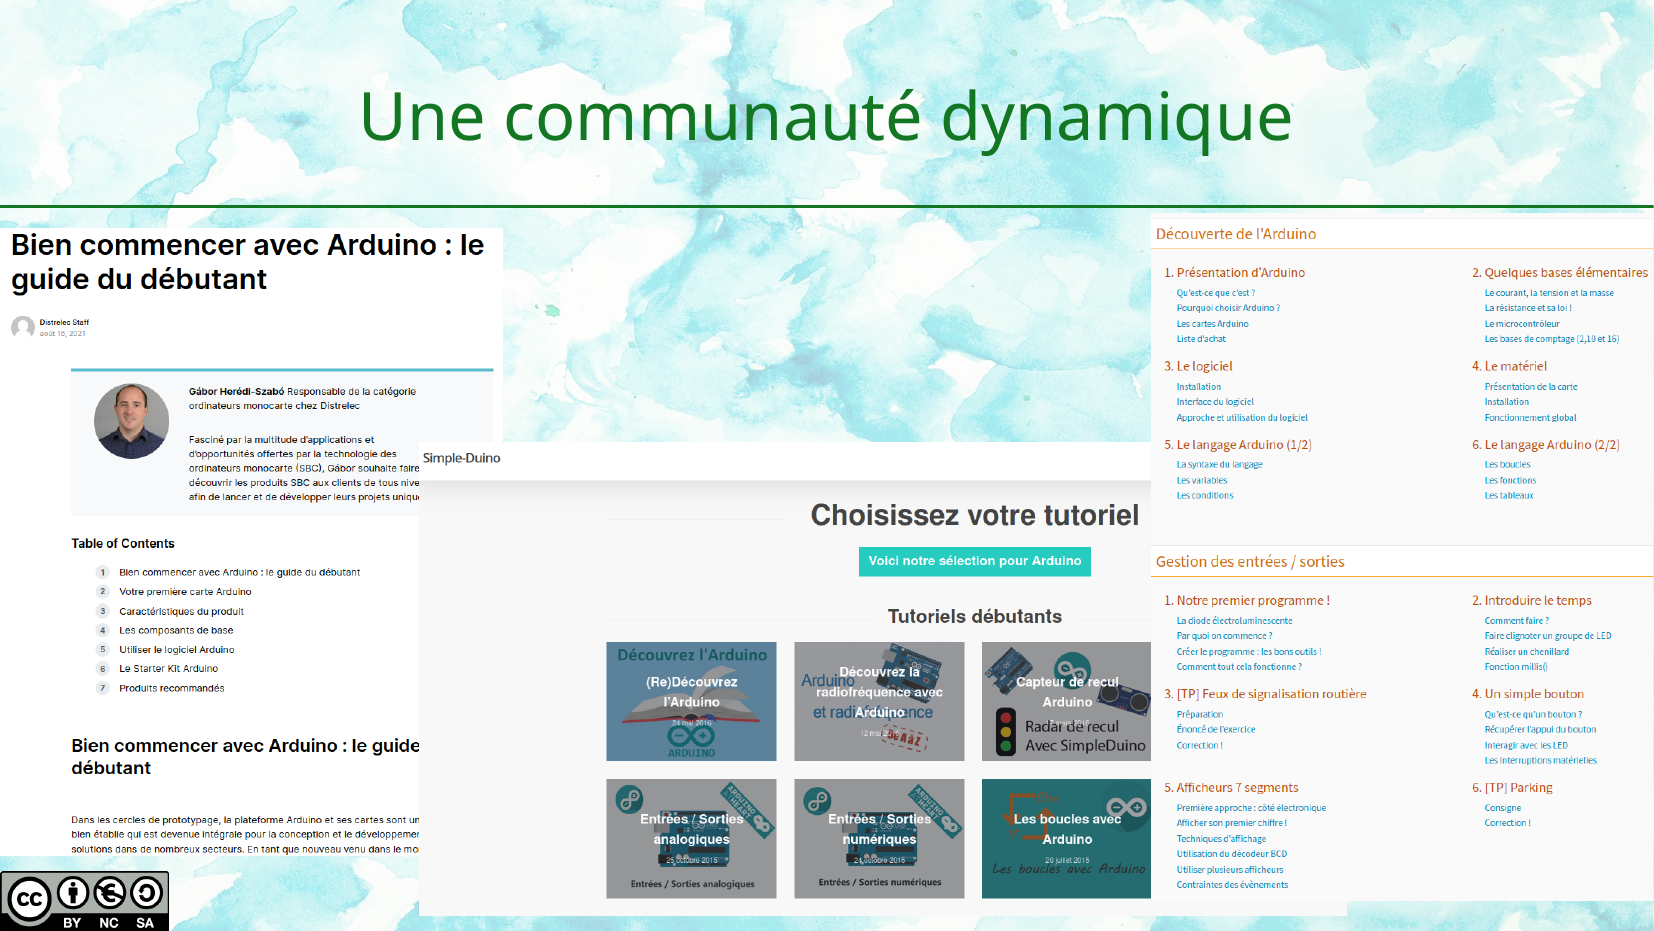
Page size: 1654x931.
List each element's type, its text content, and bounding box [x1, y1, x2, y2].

title Une communauté dynamique [82, 37, 1571, 193]
picture [0, 871, 169, 931]
picture [0, 213, 1654, 916]
